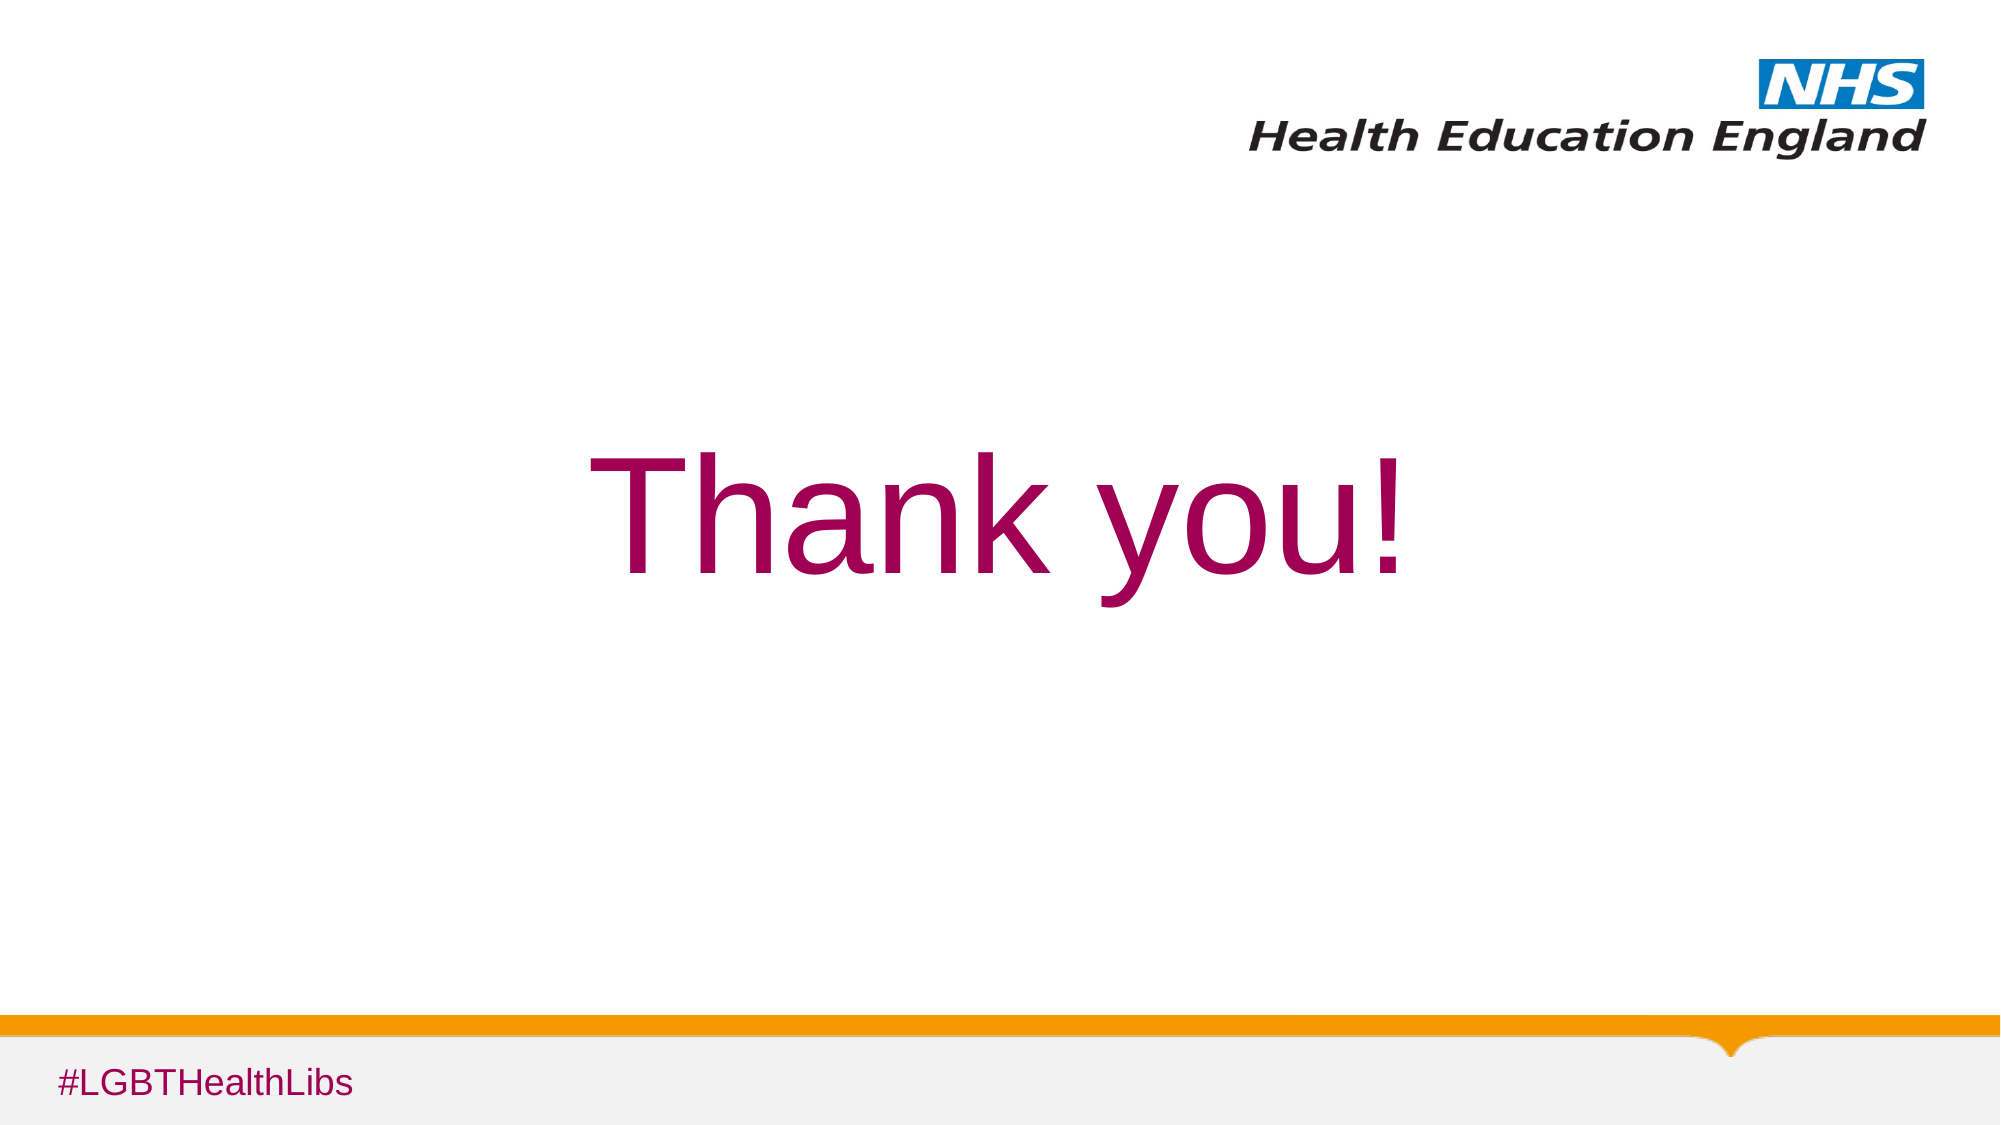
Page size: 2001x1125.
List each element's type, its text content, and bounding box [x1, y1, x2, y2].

title Thank you! [137, 398, 1863, 617]
text_box #LGBTHealthLibs [43, 1050, 1044, 1111]
